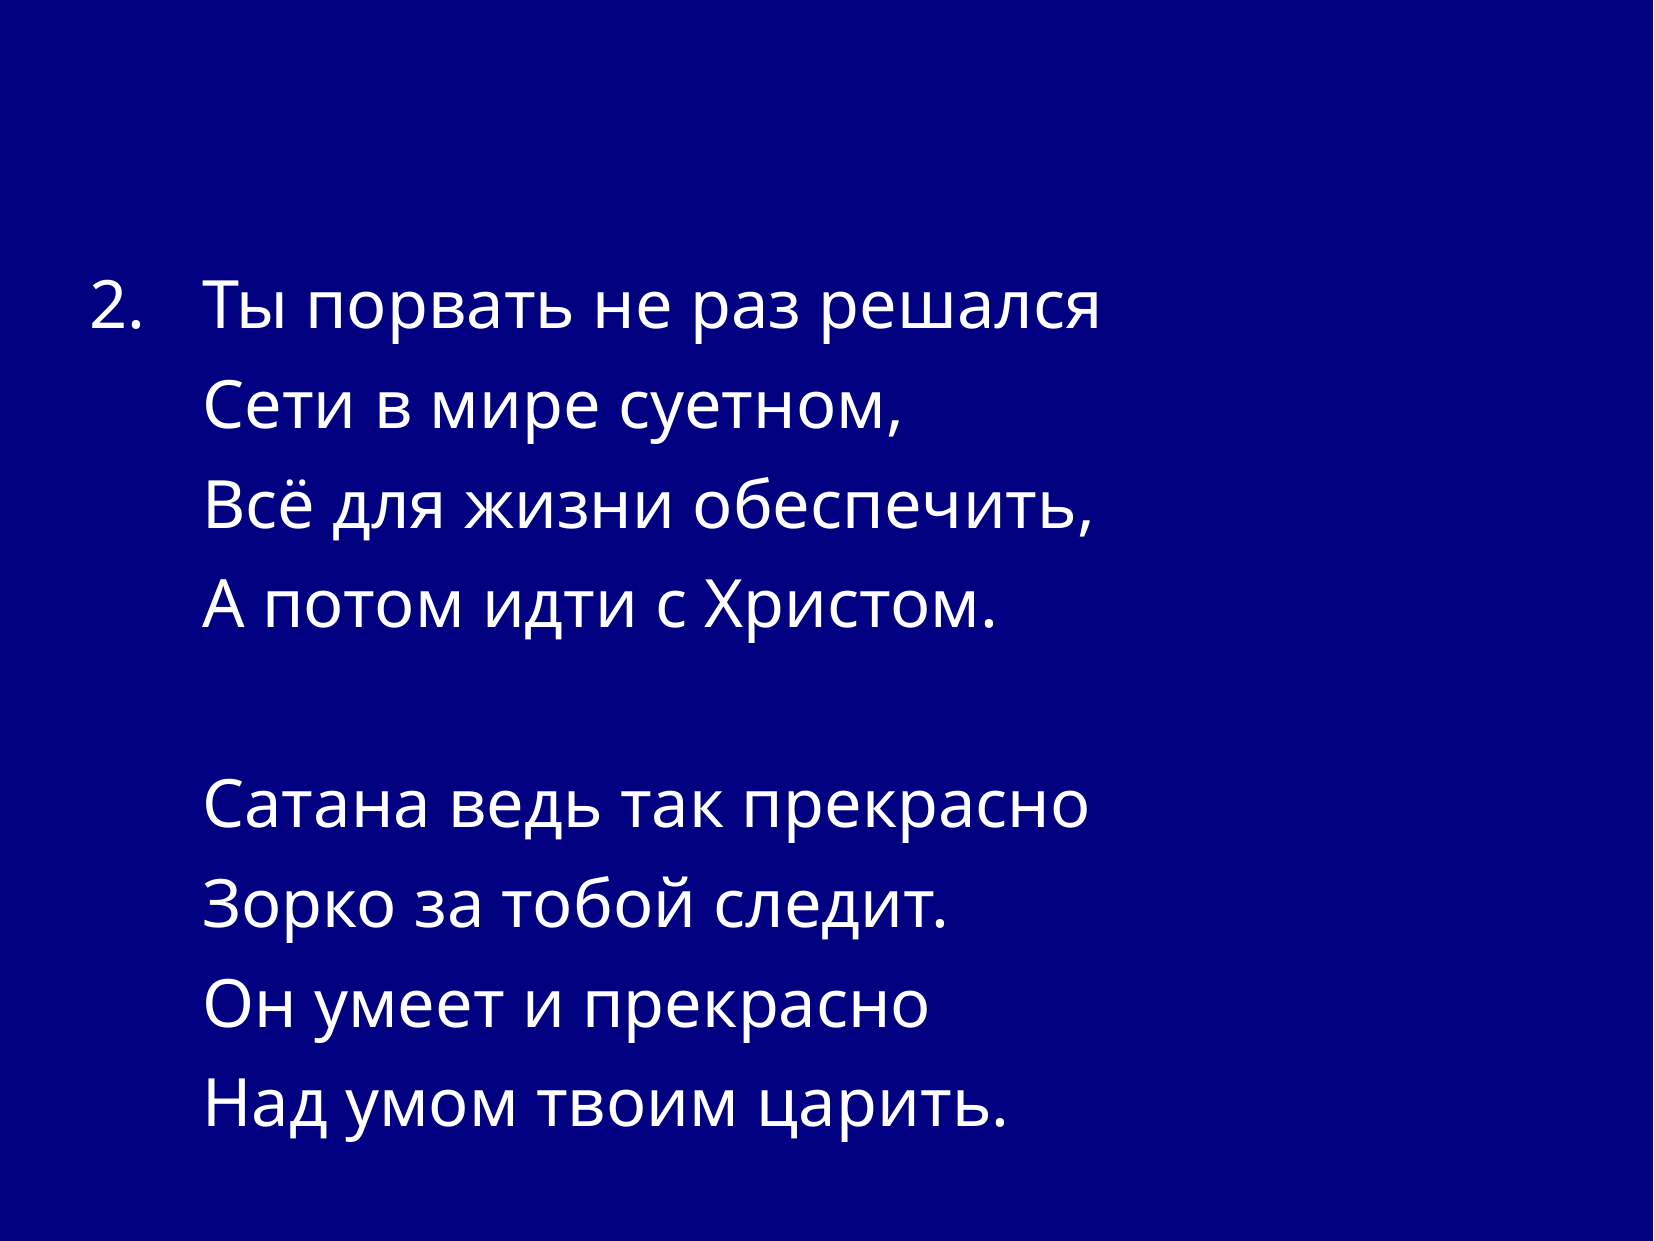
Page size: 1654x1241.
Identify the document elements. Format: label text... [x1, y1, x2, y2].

text_box 2. Ты порвать не раз решался Сети в мире суетном, Всё для жизни обеспечить, А потом идти с Христом. Сатана ведь так прекрасно Зорко за тобой следит. Он умеет и прекрасно Над умом твоим царить. [75, 150, 1576, 1163]
